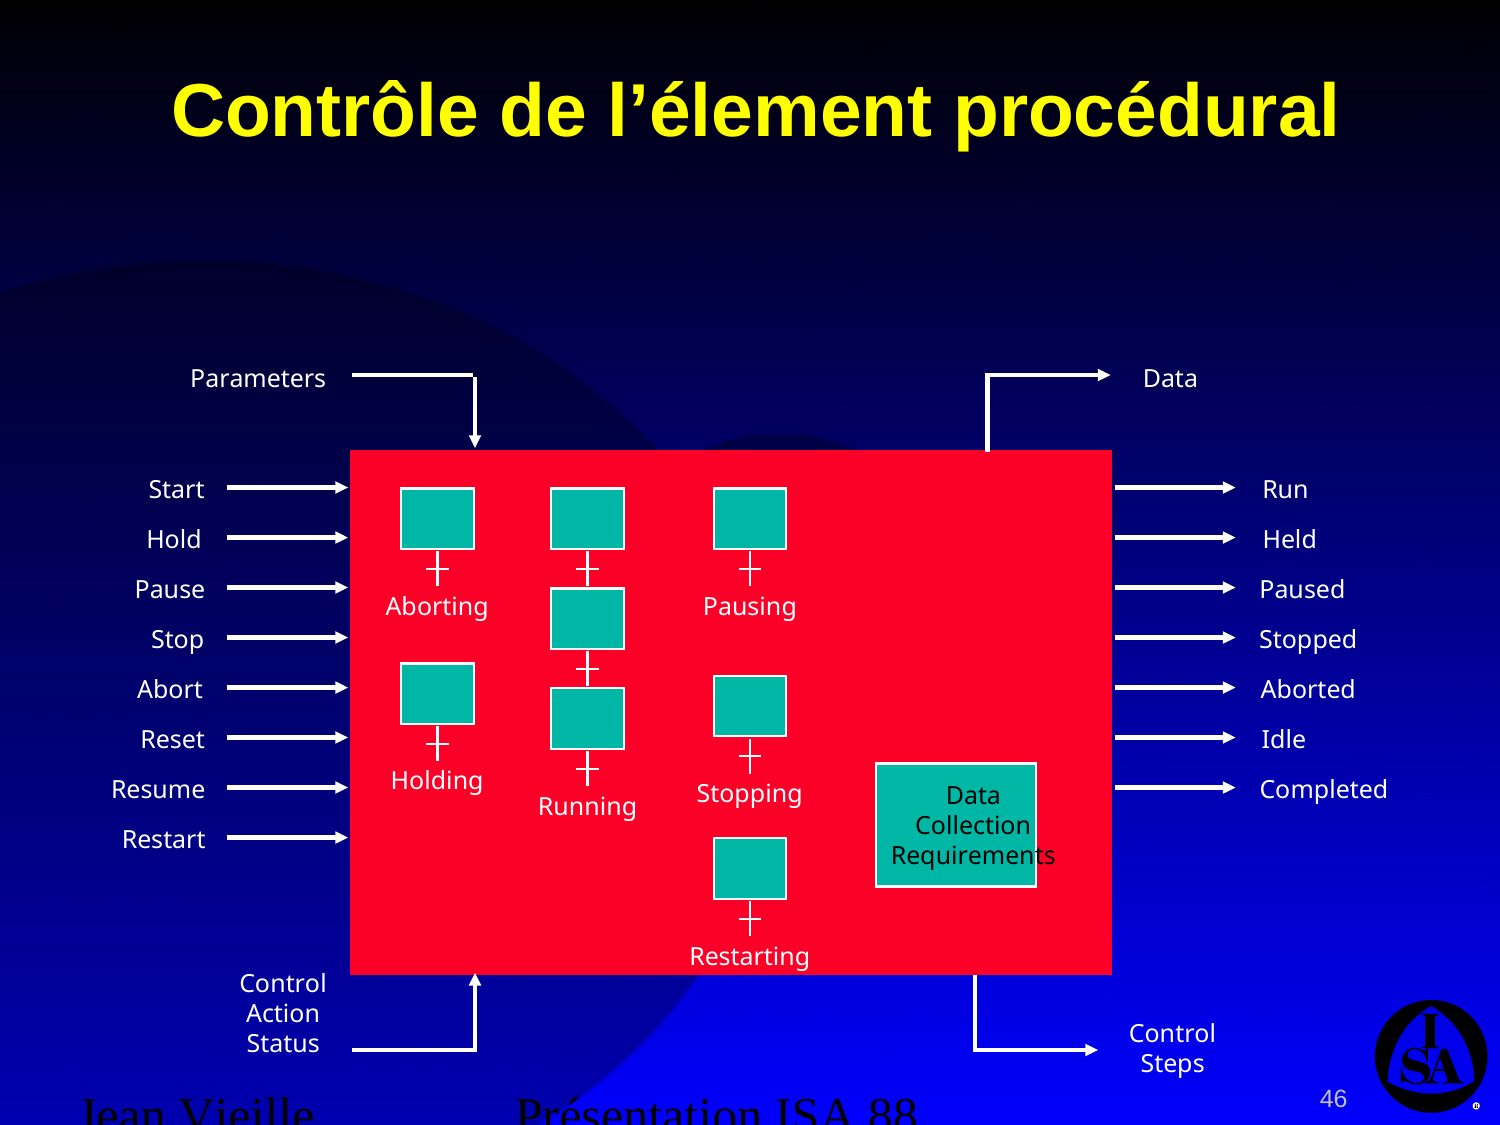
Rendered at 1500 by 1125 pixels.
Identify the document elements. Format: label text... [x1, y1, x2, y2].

text_box Running [522, 782, 653, 828]
picture [745, 1111, 754, 1125]
text_box Paused [1244, 566, 1361, 611]
text_box Start [133, 466, 220, 511]
text_box Reset [125, 716, 220, 761]
text_box Aborted [1245, 666, 1371, 711]
text_box Completed [1244, 766, 1404, 811]
text_box Resume [96, 766, 221, 811]
picture [899, 1101, 910, 1114]
text_box Restart [106, 816, 221, 861]
text_box Control Steps [1114, 1009, 1232, 1085]
text_box Stop [136, 616, 220, 661]
title Contrôle de l’élement procédural [75, 12, 1438, 201]
picture [874, 1101, 885, 1114]
picture [234, 1110, 244, 1118]
picture [102, 1110, 112, 1118]
picture [668, 1120, 677, 1125]
text_box Restarting [674, 932, 826, 978]
text_box Aborting [370, 582, 505, 628]
text_box Stopping [681, 770, 819, 815]
text_box Data Collection Requirements [875, 763, 1037, 887]
text_box [350, 451, 1112, 974]
picture [148, 1111, 157, 1125]
text_box Holding [375, 757, 499, 803]
text_box Hold [131, 516, 217, 561]
text_box Data [1128, 355, 1214, 401]
picture [124, 1120, 133, 1125]
text_box Held [1247, 516, 1333, 561]
picture [828, 1121, 843, 1125]
text_box Pausing [687, 582, 813, 628]
picture [298, 1110, 308, 1118]
picture [873, 1116, 886, 1125]
text_box Parameters [175, 355, 342, 401]
text_box Abort [122, 666, 219, 711]
text_box Run [1247, 466, 1324, 511]
text_box Idle [1246, 716, 1322, 761]
picture [565, 1110, 575, 1118]
text_box Pause [119, 566, 221, 611]
text_box Control Action Status [224, 959, 342, 1065]
picture [898, 1116, 911, 1125]
picture [830, 1103, 841, 1118]
text_box Stopped [1244, 616, 1373, 661]
picture [0, 0, 1500, 1125]
picture [631, 1111, 640, 1125]
picture [607, 1110, 617, 1118]
picture [524, 1101, 535, 1117]
picture [718, 1110, 731, 1125]
